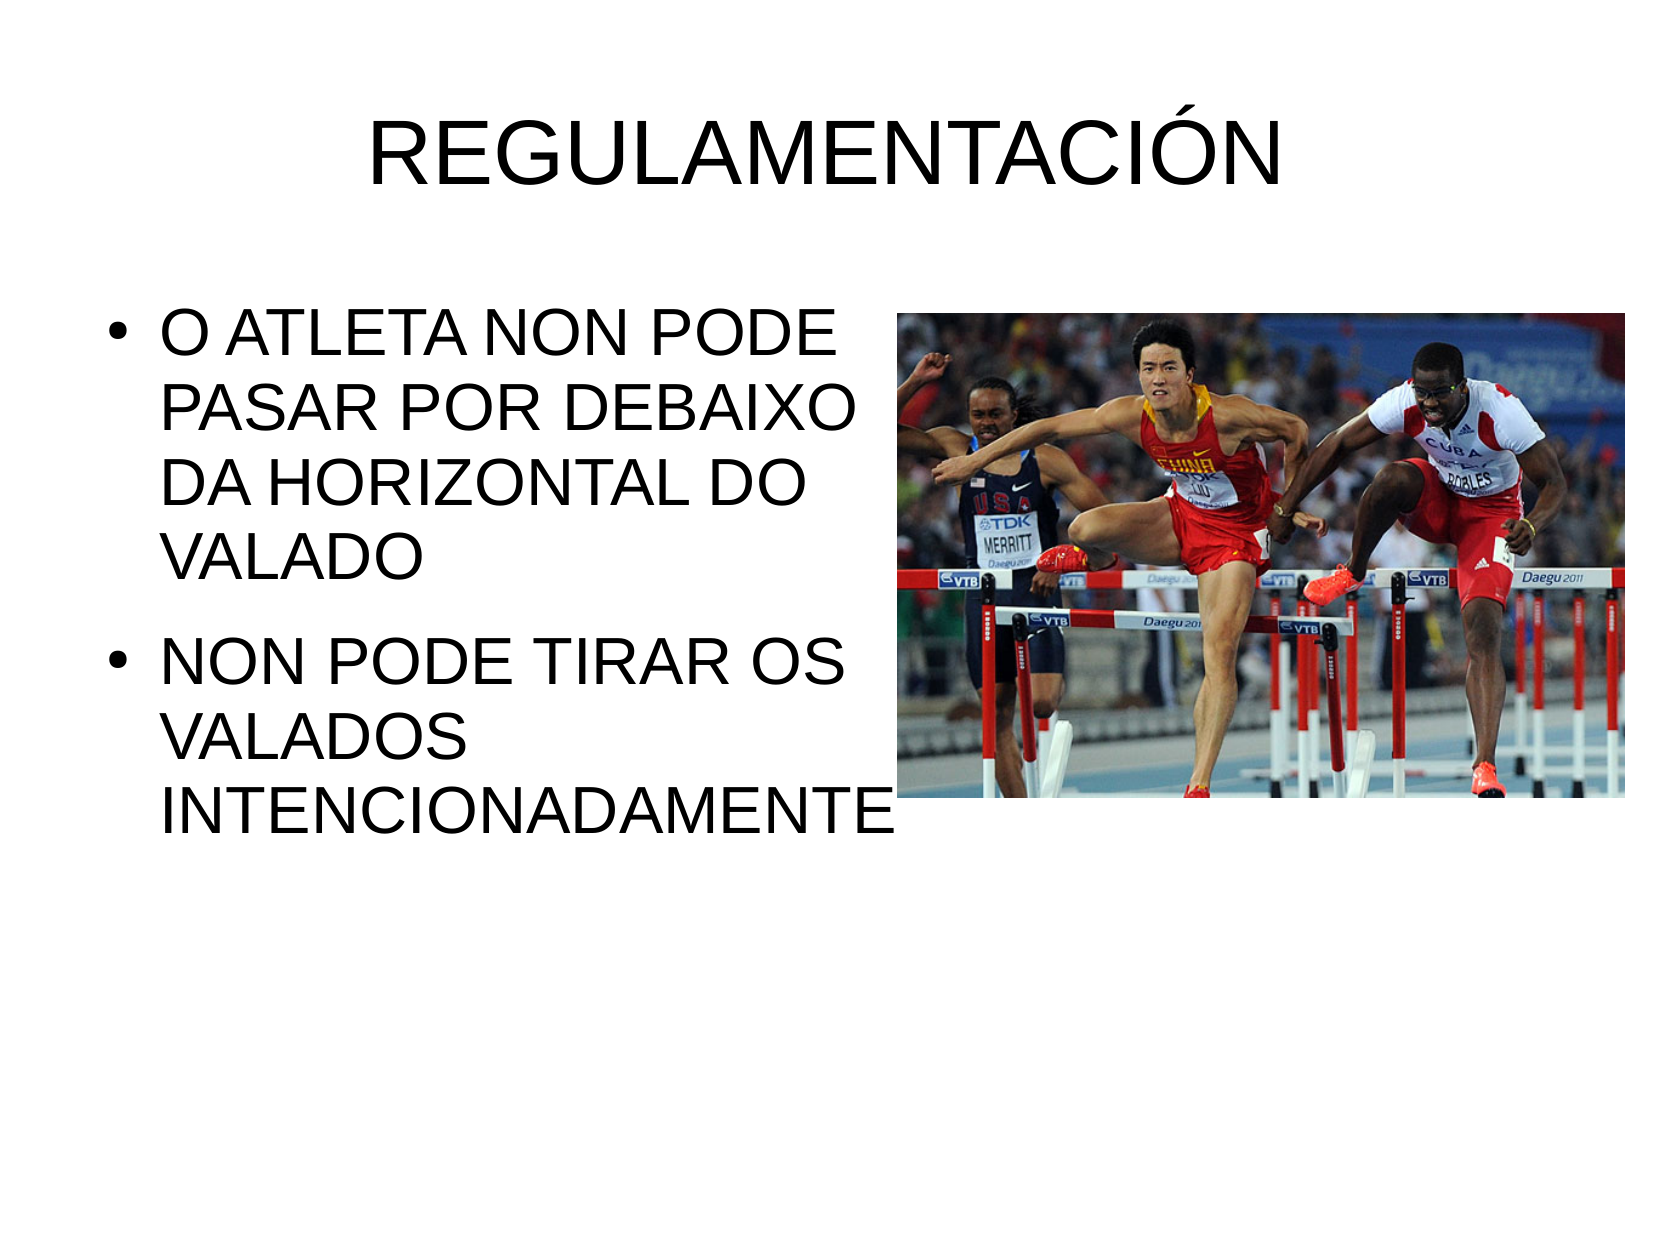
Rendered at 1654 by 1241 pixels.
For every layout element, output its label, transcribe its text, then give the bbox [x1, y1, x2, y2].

picture [916, 313, 1625, 798]
list O ATLETA NON PODE PASAR POR DEBAIXO DA HORIZONTAL DO VALADO NON PODE TIRAR OS VALADOS INTENCIONADAMENTE [88, 295, 916, 1099]
title REGULAMENTACIÓN [82, 49, 1571, 257]
